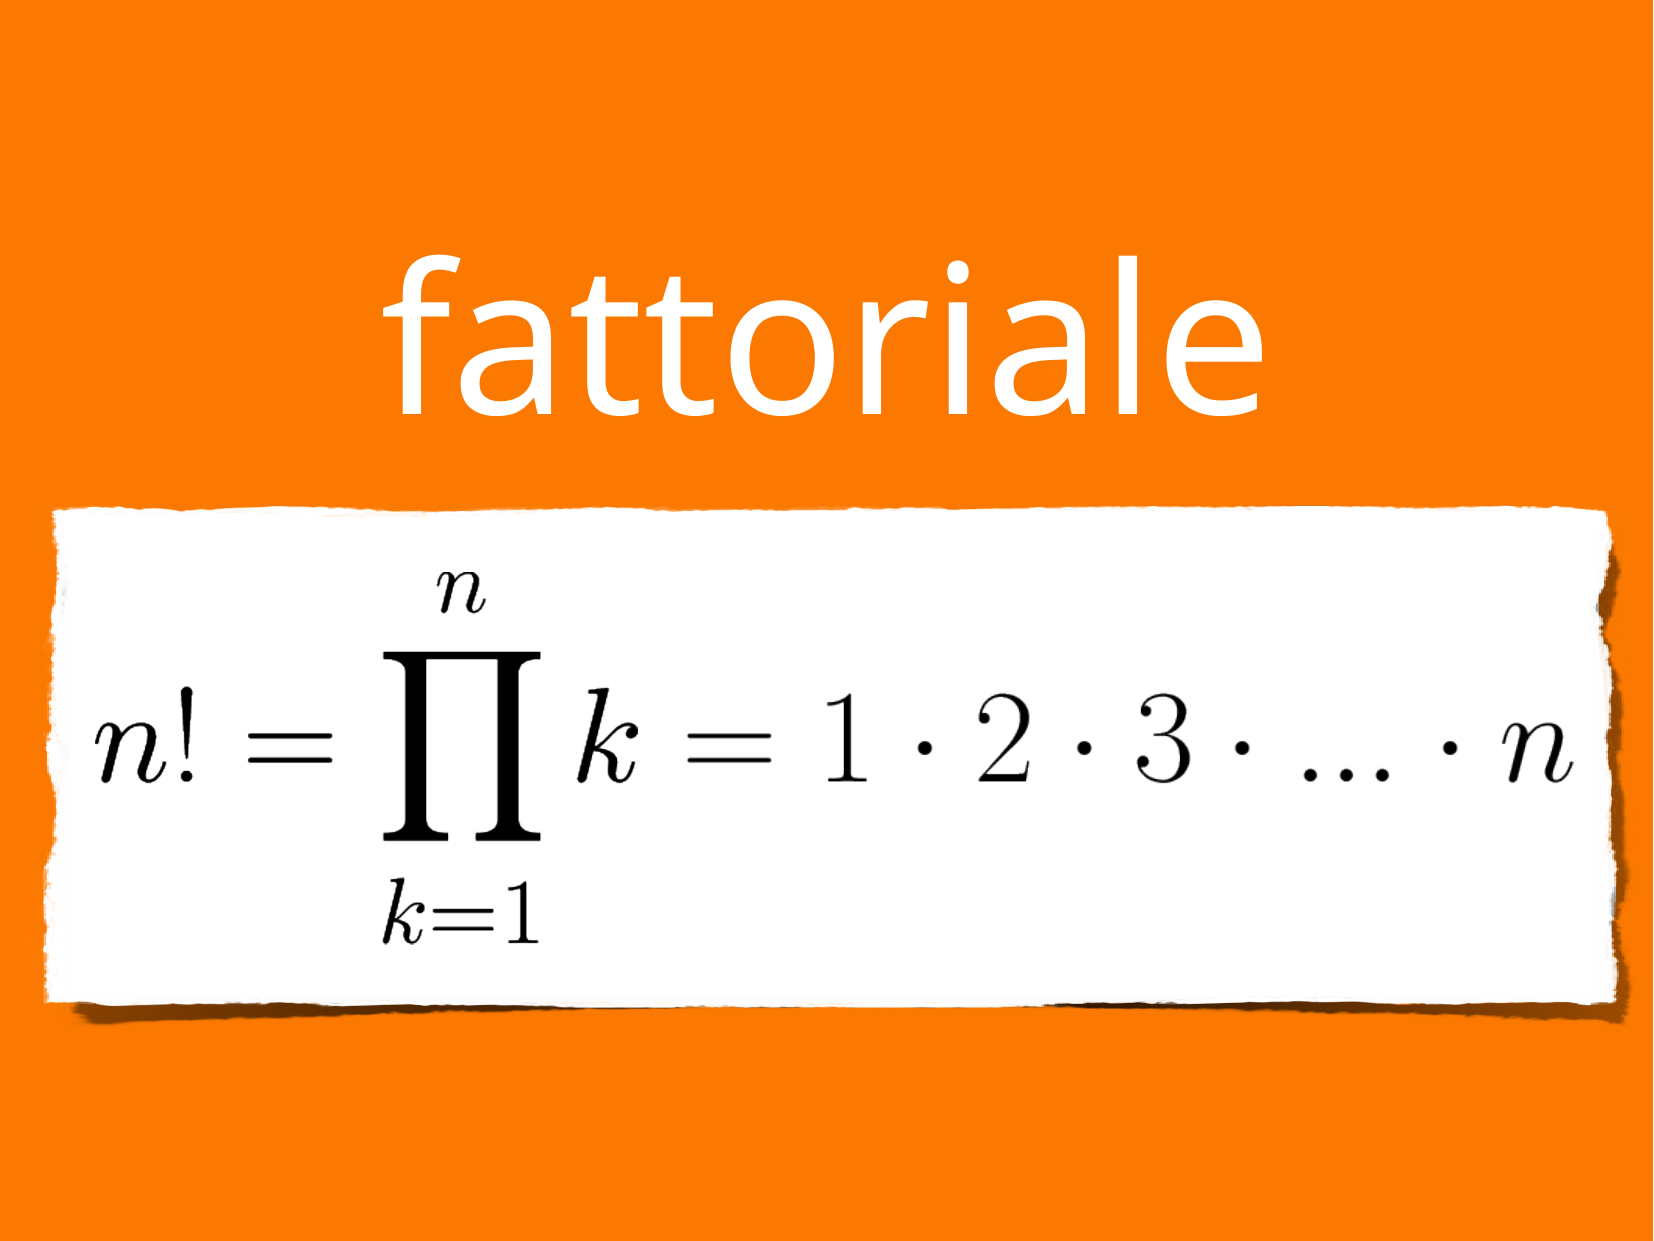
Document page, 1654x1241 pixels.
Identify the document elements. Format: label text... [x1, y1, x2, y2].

picture [35, 499, 1634, 1027]
text_box fattoriale [0, 185, 1653, 451]
